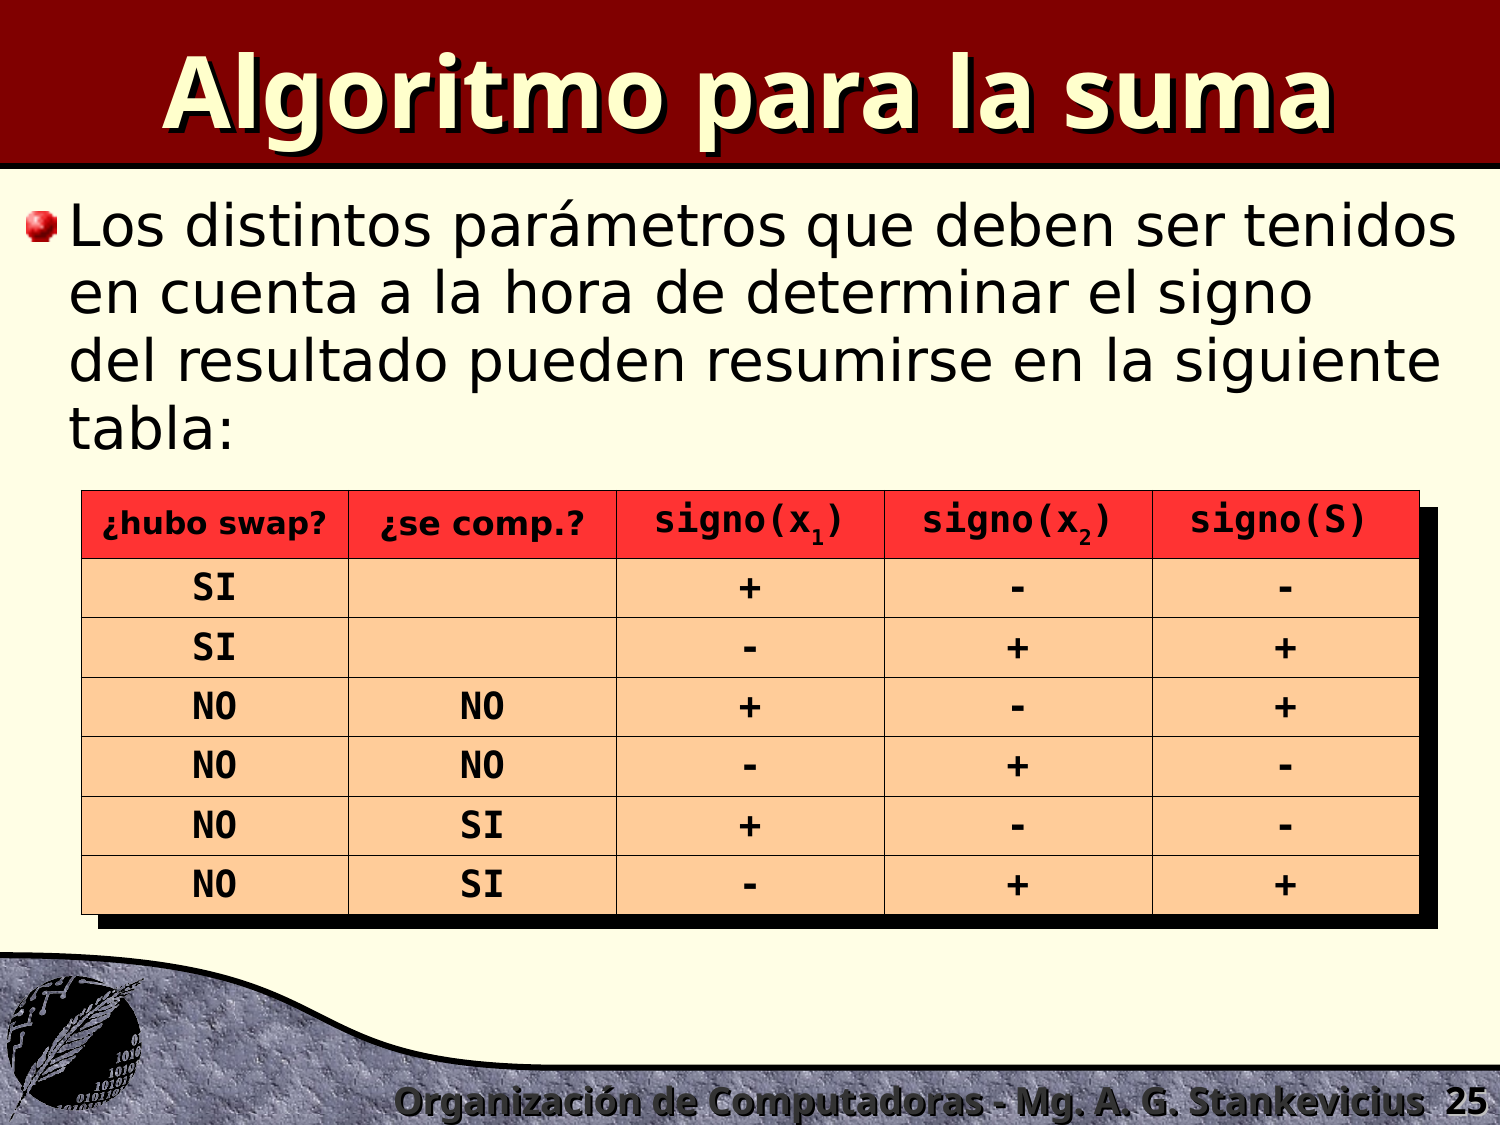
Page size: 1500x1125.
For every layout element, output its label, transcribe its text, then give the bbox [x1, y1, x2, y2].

table_cell - [1153, 559, 1419, 617]
picture [0, 959, 1500, 1125]
table_cell SI [349, 856, 616, 914]
table_cell NO [82, 678, 348, 736]
table_cell + [617, 559, 884, 617]
table_header signo(x2) [885, 491, 1152, 558]
picture [448, 1100, 455, 1110]
table_cell - [617, 856, 884, 914]
table_cell NO [82, 797, 348, 855]
table_cell + [1153, 856, 1419, 914]
table_cell SI [82, 559, 348, 617]
table_cell [349, 618, 616, 677]
picture [1058, 1100, 1065, 1110]
table_cell - [617, 618, 884, 677]
table_cell SI [82, 618, 348, 677]
table_cell + [885, 737, 1152, 796]
table_cell + [1153, 618, 1419, 677]
title Algoritmo para la suma [15, 5, 1485, 160]
table_cell - [1153, 737, 1419, 796]
table_cell + [885, 856, 1152, 914]
table_cell - [617, 737, 884, 796]
table_cell + [617, 797, 884, 855]
table_cell - [885, 678, 1152, 736]
table_cell - [885, 559, 1152, 617]
table_header ¿hubo swap? [82, 491, 348, 558]
table_cell NO [349, 737, 616, 796]
table_cell + [885, 618, 1152, 677]
table_header signo(x1) [617, 491, 884, 558]
table_cell + [1153, 678, 1419, 736]
list Los distintos parámetros que deben ser tenidos en cuenta a la hora de determinar el signo del resultado pueden resumirse en la siguiente tabla: [11, 192, 1486, 935]
picture [802, 1100, 806, 1110]
table_cell NO [82, 737, 348, 796]
table_cell NO [349, 678, 616, 736]
table_cell - [1153, 797, 1419, 855]
table_cell [349, 559, 616, 617]
table_cell - [885, 797, 1152, 855]
table_header signo(S)2 [1153, 491, 1419, 558]
table_cell + [617, 678, 884, 736]
table_cell SI [349, 797, 616, 855]
text_box [98, 507, 1438, 929]
table_header ¿se comp.? [349, 491, 616, 558]
table_cell NO [82, 856, 348, 914]
